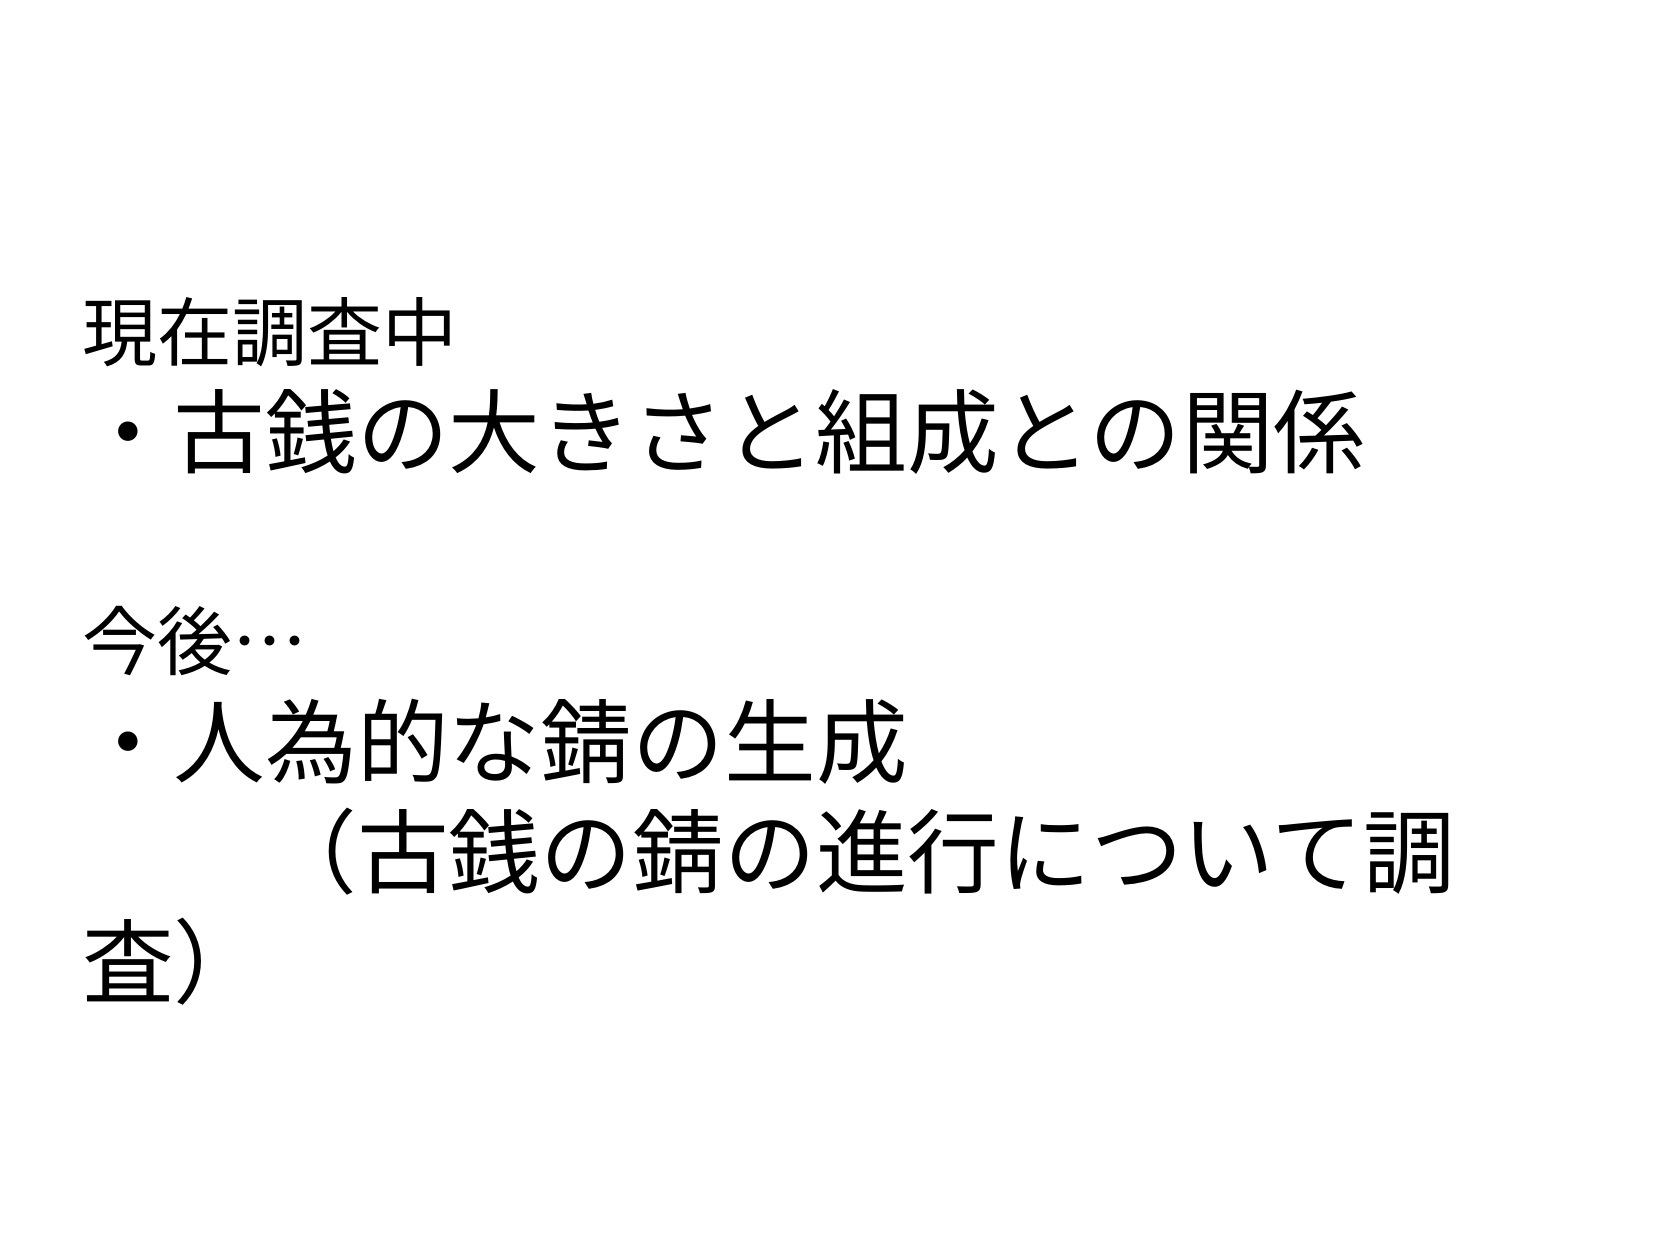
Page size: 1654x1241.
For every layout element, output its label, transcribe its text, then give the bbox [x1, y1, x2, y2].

text_box 現在調査中 ・古銭の大きさと組成との関係 今後… ・人為的な錆の生成 （古銭の錆の進行について調査） [67, 277, 1650, 913]
